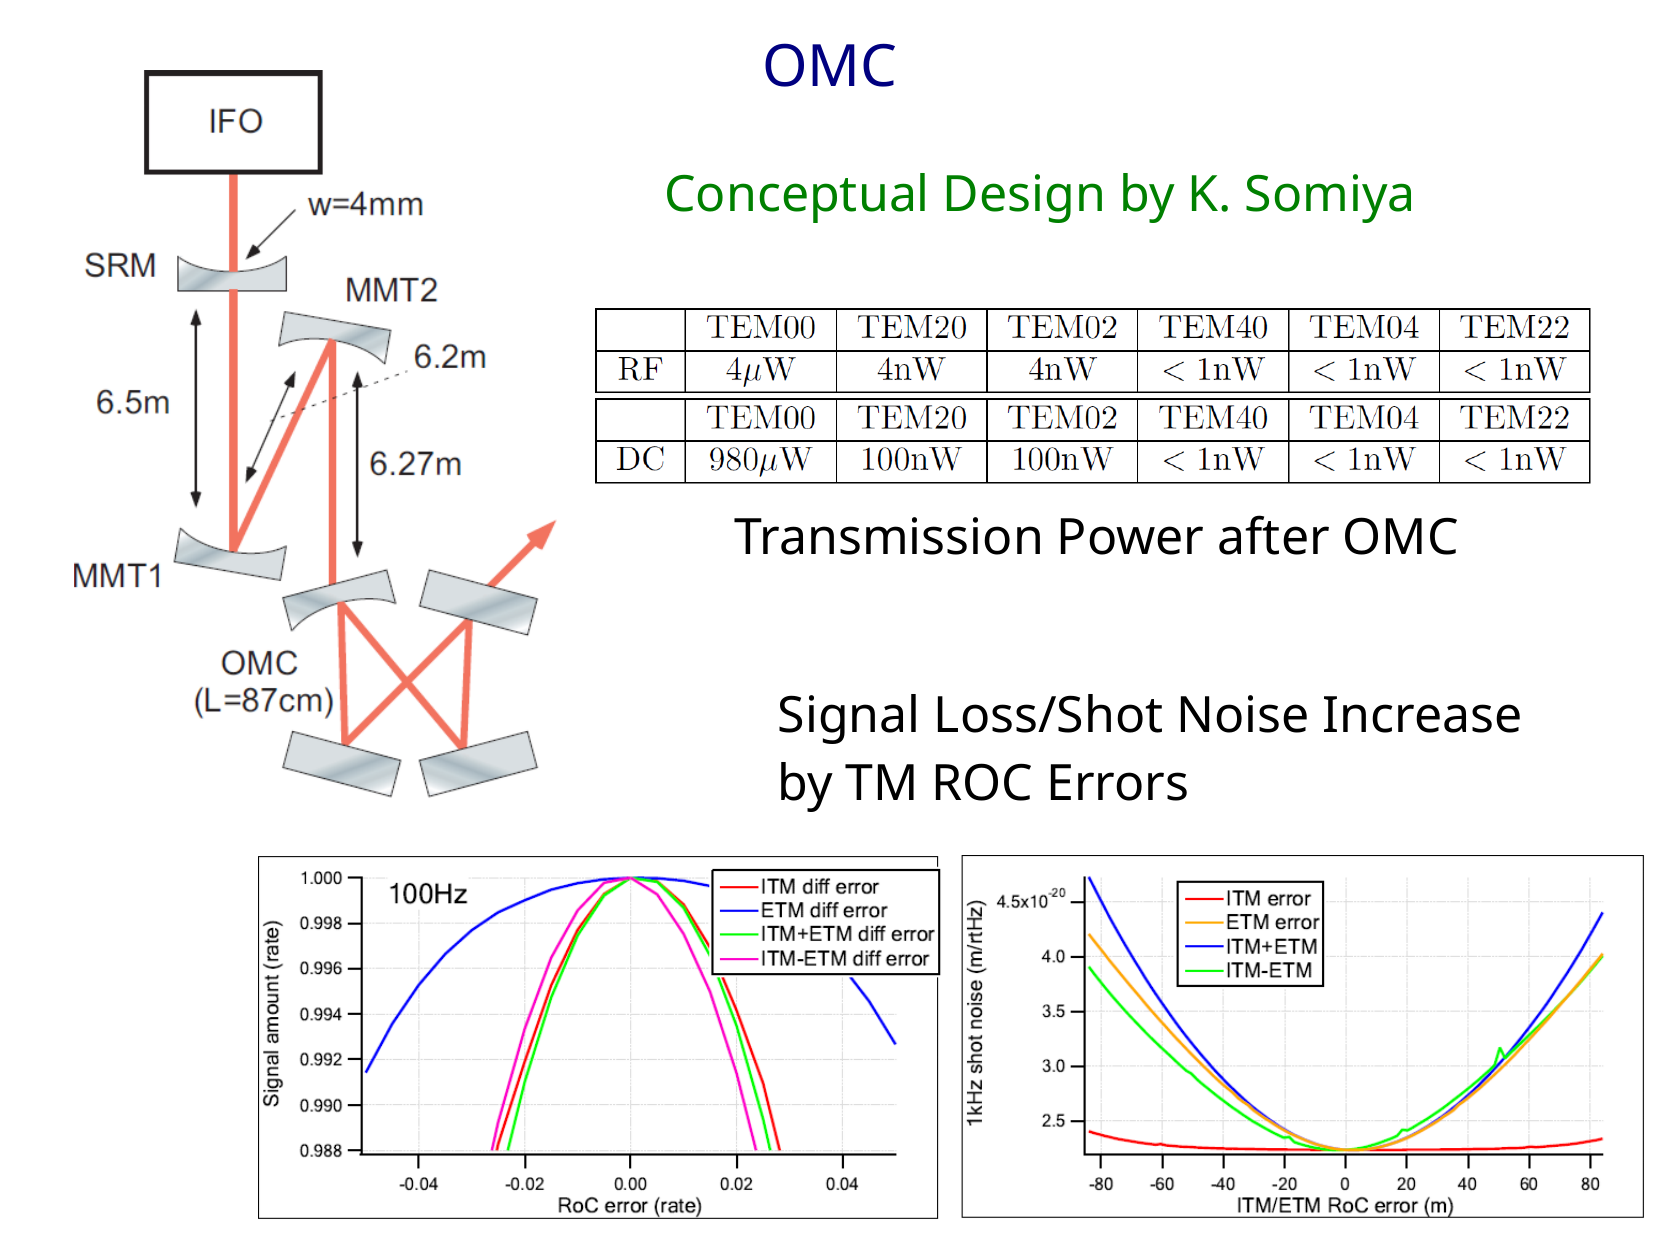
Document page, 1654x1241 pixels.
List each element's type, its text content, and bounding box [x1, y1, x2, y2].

picture [595, 308, 1591, 484]
text_box Transmission Power after OMC [719, 493, 1423, 570]
text_box OMC [747, 17, 907, 102]
text_box Conceptual Design by K. Somiya [649, 150, 1387, 226]
text_box Signal Loss/Shot Noise Increase by TM ROC Errors [762, 671, 1488, 807]
picture [74, 70, 558, 799]
picture [258, 855, 1645, 1220]
